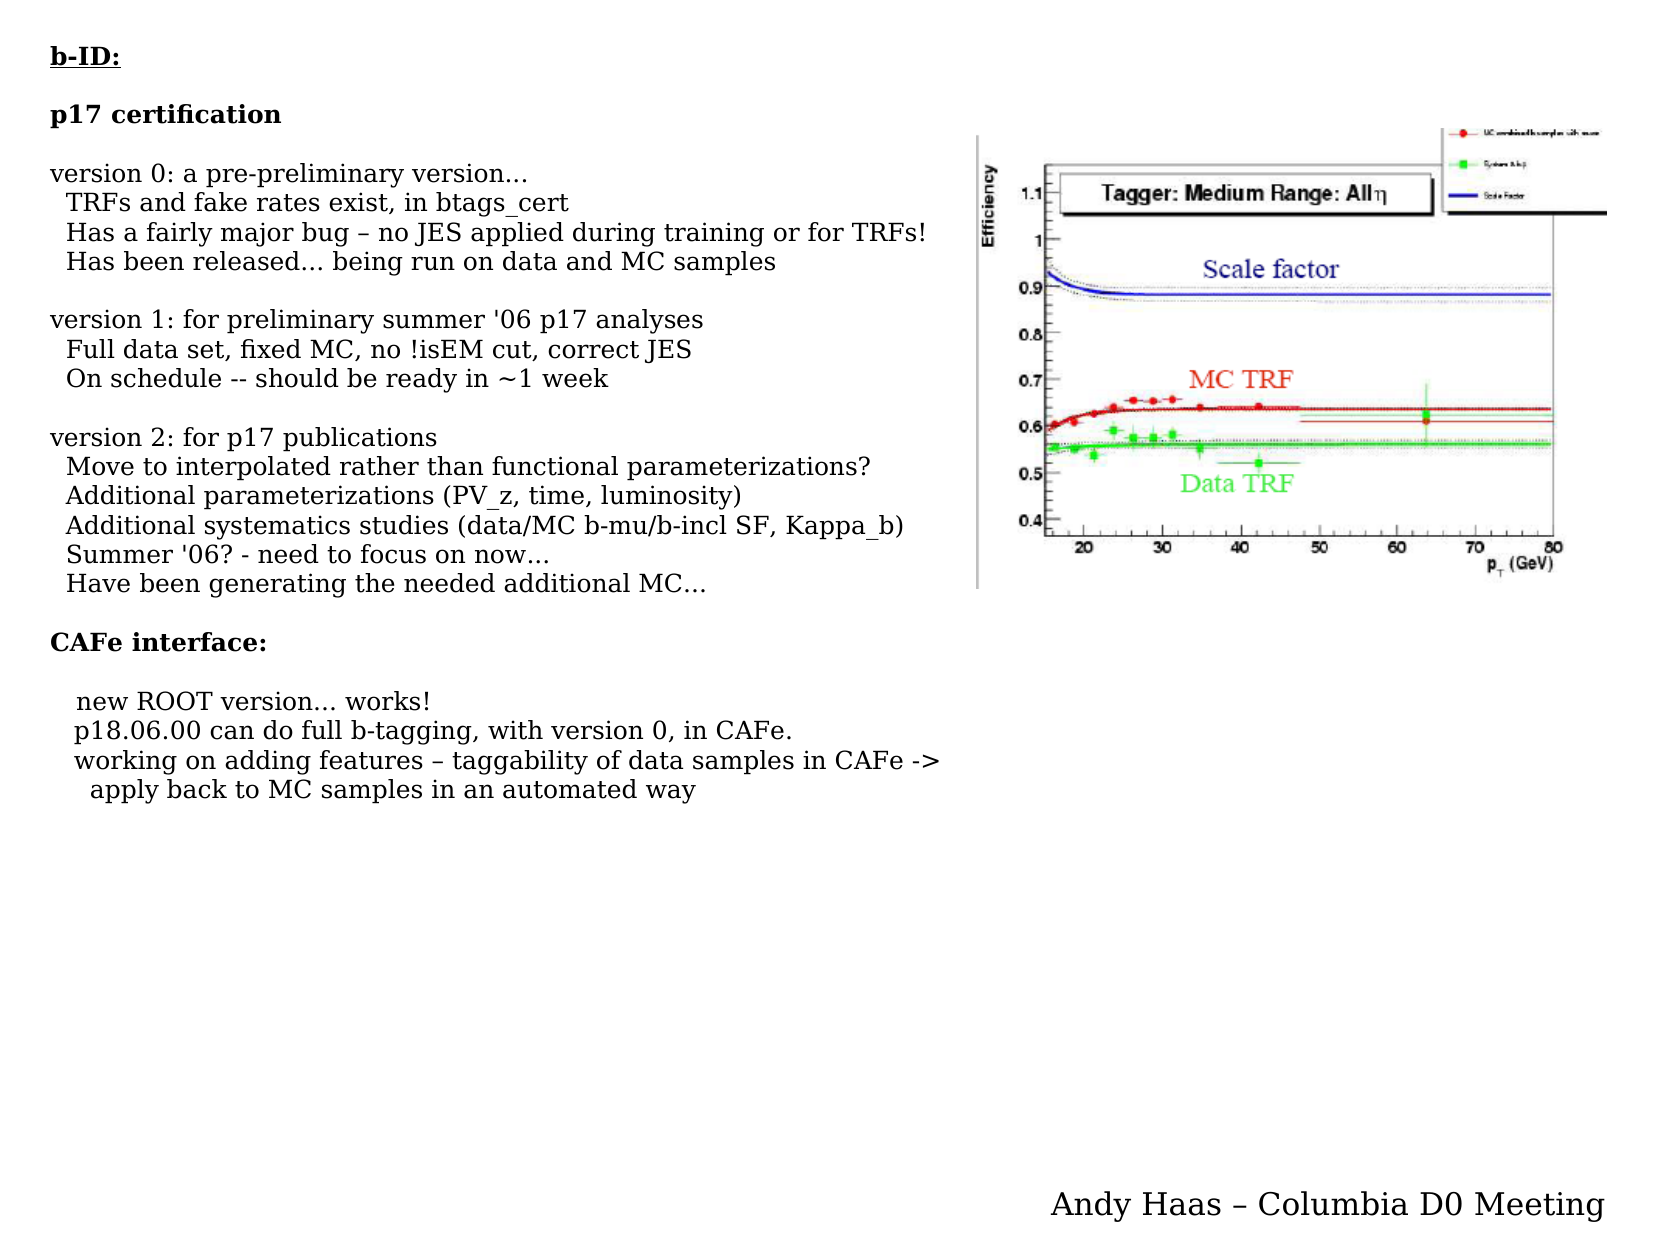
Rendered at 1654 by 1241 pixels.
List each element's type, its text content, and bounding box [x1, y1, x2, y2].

picture [976, 128, 1607, 589]
text_box b-ID: p17 certification version 0: a pre-preliminary version... TRFs and fake rates exist, in btags_cert Has a fairly major bug – no JES applied during training or for TRFs! Has been released... being run on data and MC samples version 1: for preliminary summer '06 p17 analyses Full data set, fixed MC, no !isEM cut, correct JES On schedule -- should be ready in ~1 week version 2: for p17 publications Move to interpolated rather than functional parameterizations? Additional parameterizations (PV_z, time, luminosity) Additional systematics studies (data/MC b-mu/b-incl SF, Kappa_b) Summer '06? - need to focus on now... Have been generating the needed additional MC... CAFe interface: new ROOT version... works! p18.06.00 can do full b-tagging, with version 0, in CAFe. working on adding features – taggability of data samples in CAFe -> apply back to MC samples in an automated way [49, 41, 1056, 805]
